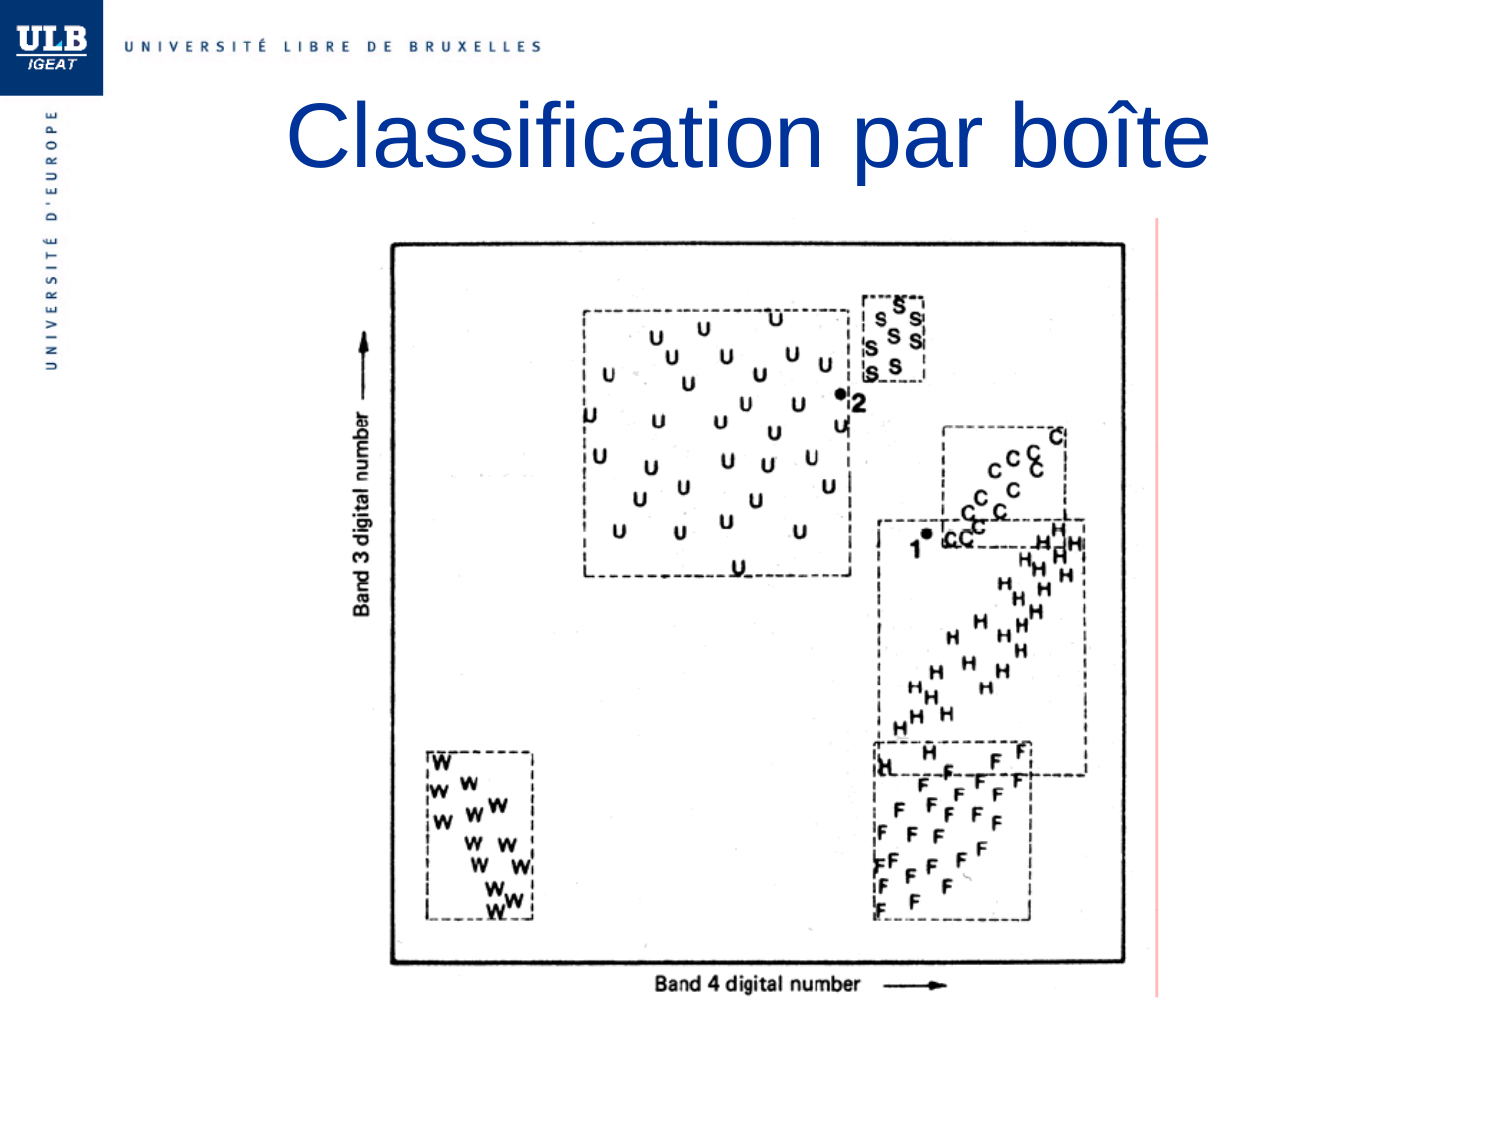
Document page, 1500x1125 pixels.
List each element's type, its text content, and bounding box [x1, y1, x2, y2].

picture [0, 0, 1500, 1125]
title Classification par boîte [75, 21, 1425, 257]
